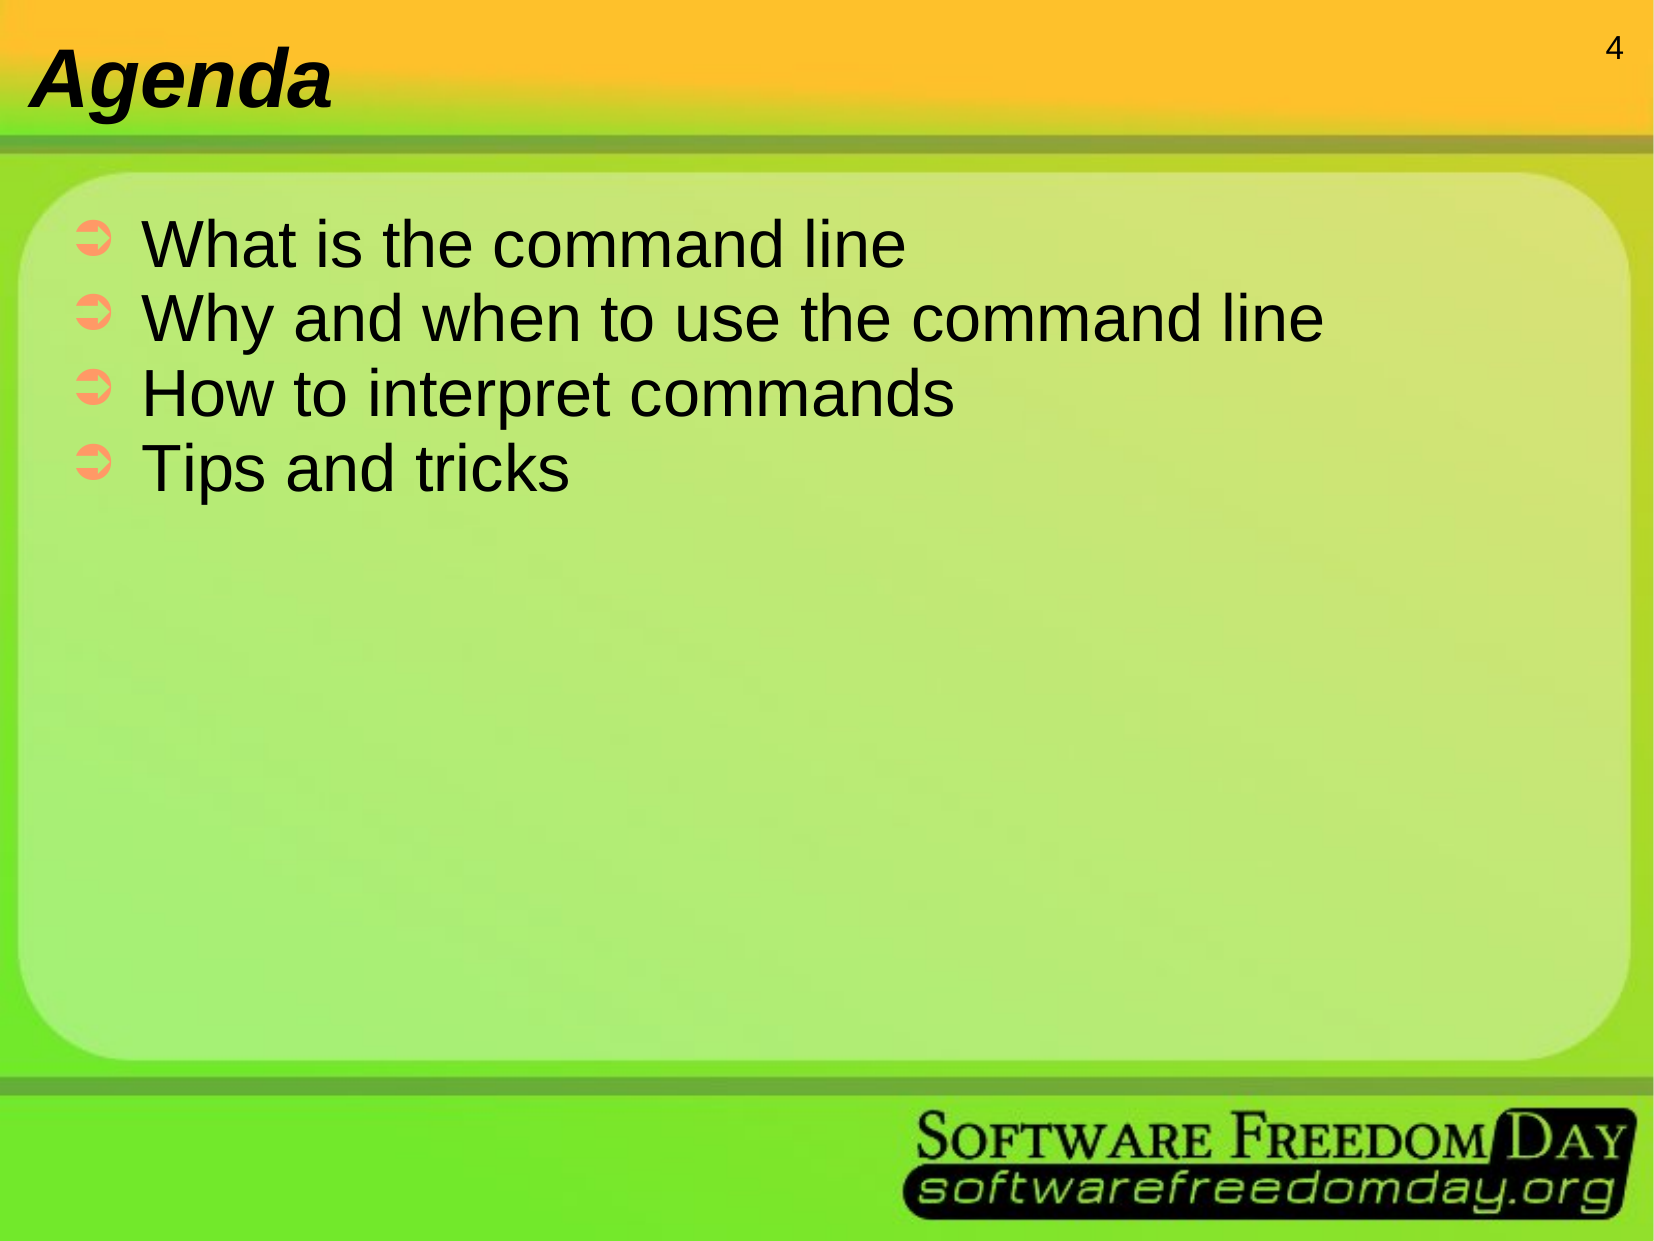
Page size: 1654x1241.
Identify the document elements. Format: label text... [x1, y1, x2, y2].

list What is the command line Why and when to use the command line How to interpret commands Tips and tricks [59, 206, 1595, 1026]
title Agenda [29, 47, 1442, 159]
picture [0, 0, 1654, 1241]
